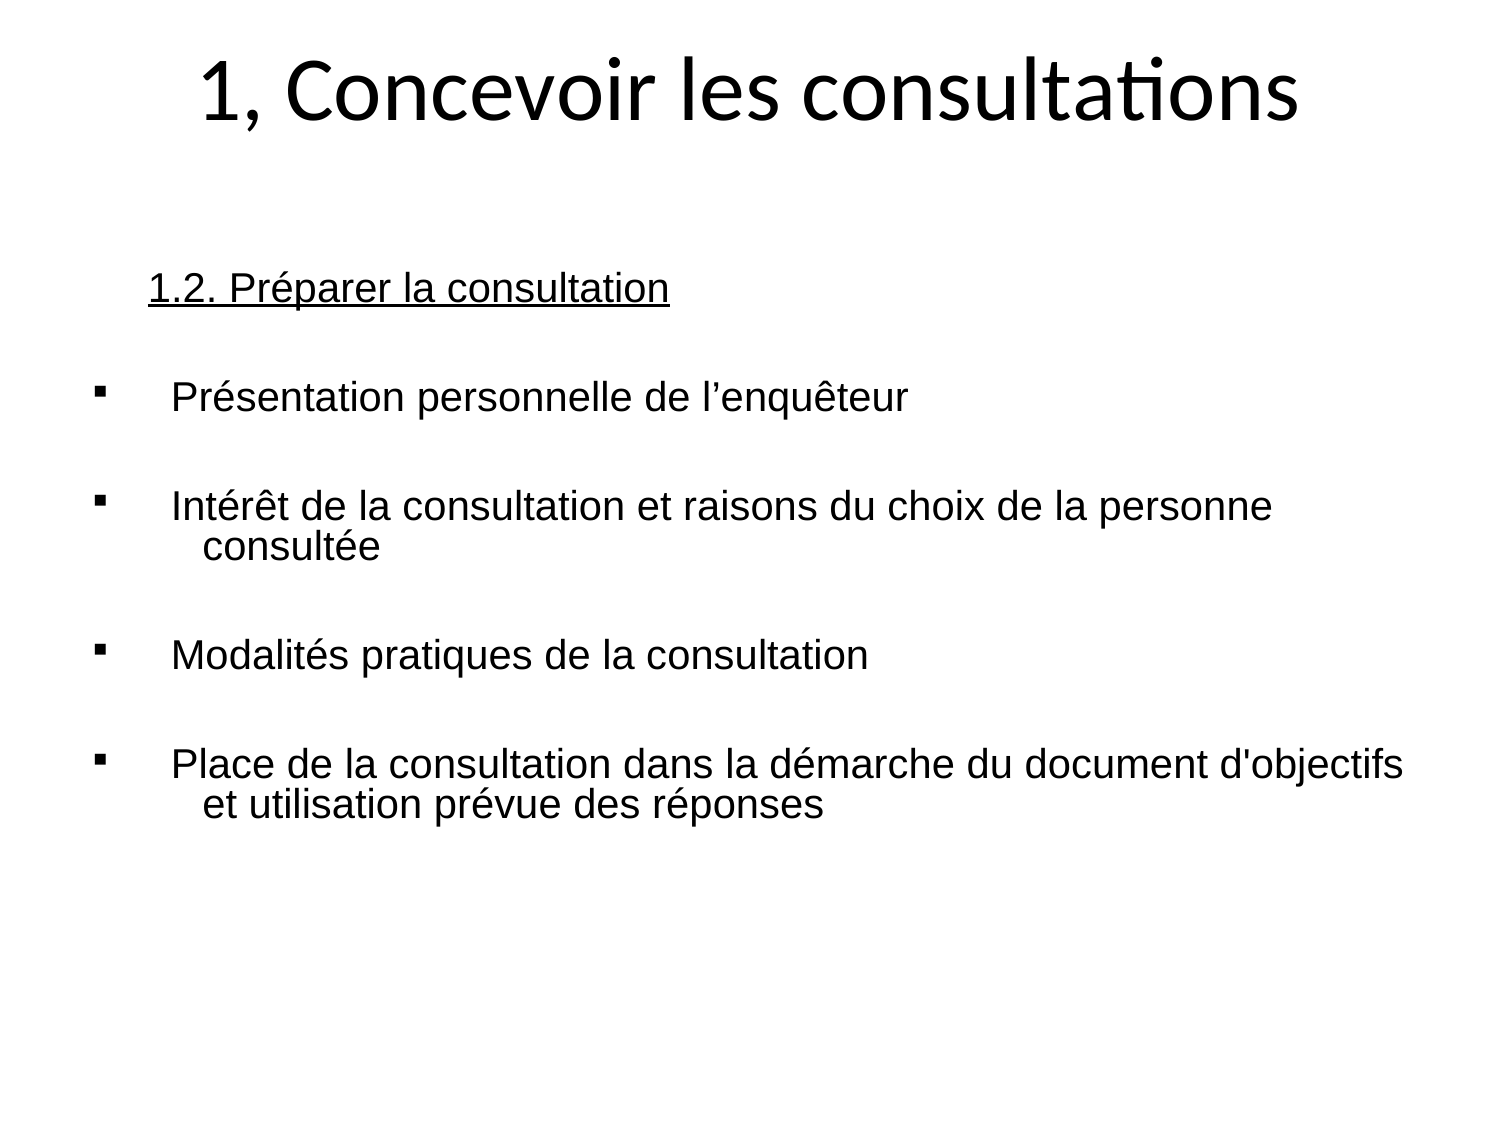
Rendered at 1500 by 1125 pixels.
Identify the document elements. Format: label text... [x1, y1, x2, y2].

list 1.2. Préparer la consultation Présentation personnelle de l’enquêteur Intérêt de la consultation et raisons du choix de la personne consultée Modalités pratiques de la consultation Place de la consultation dans la démarche du document d'objectifs et utilisation prévue des réponses [75, 262, 1422, 1002]
title 1, Concevoir les consultations [75, 21, 1422, 257]
